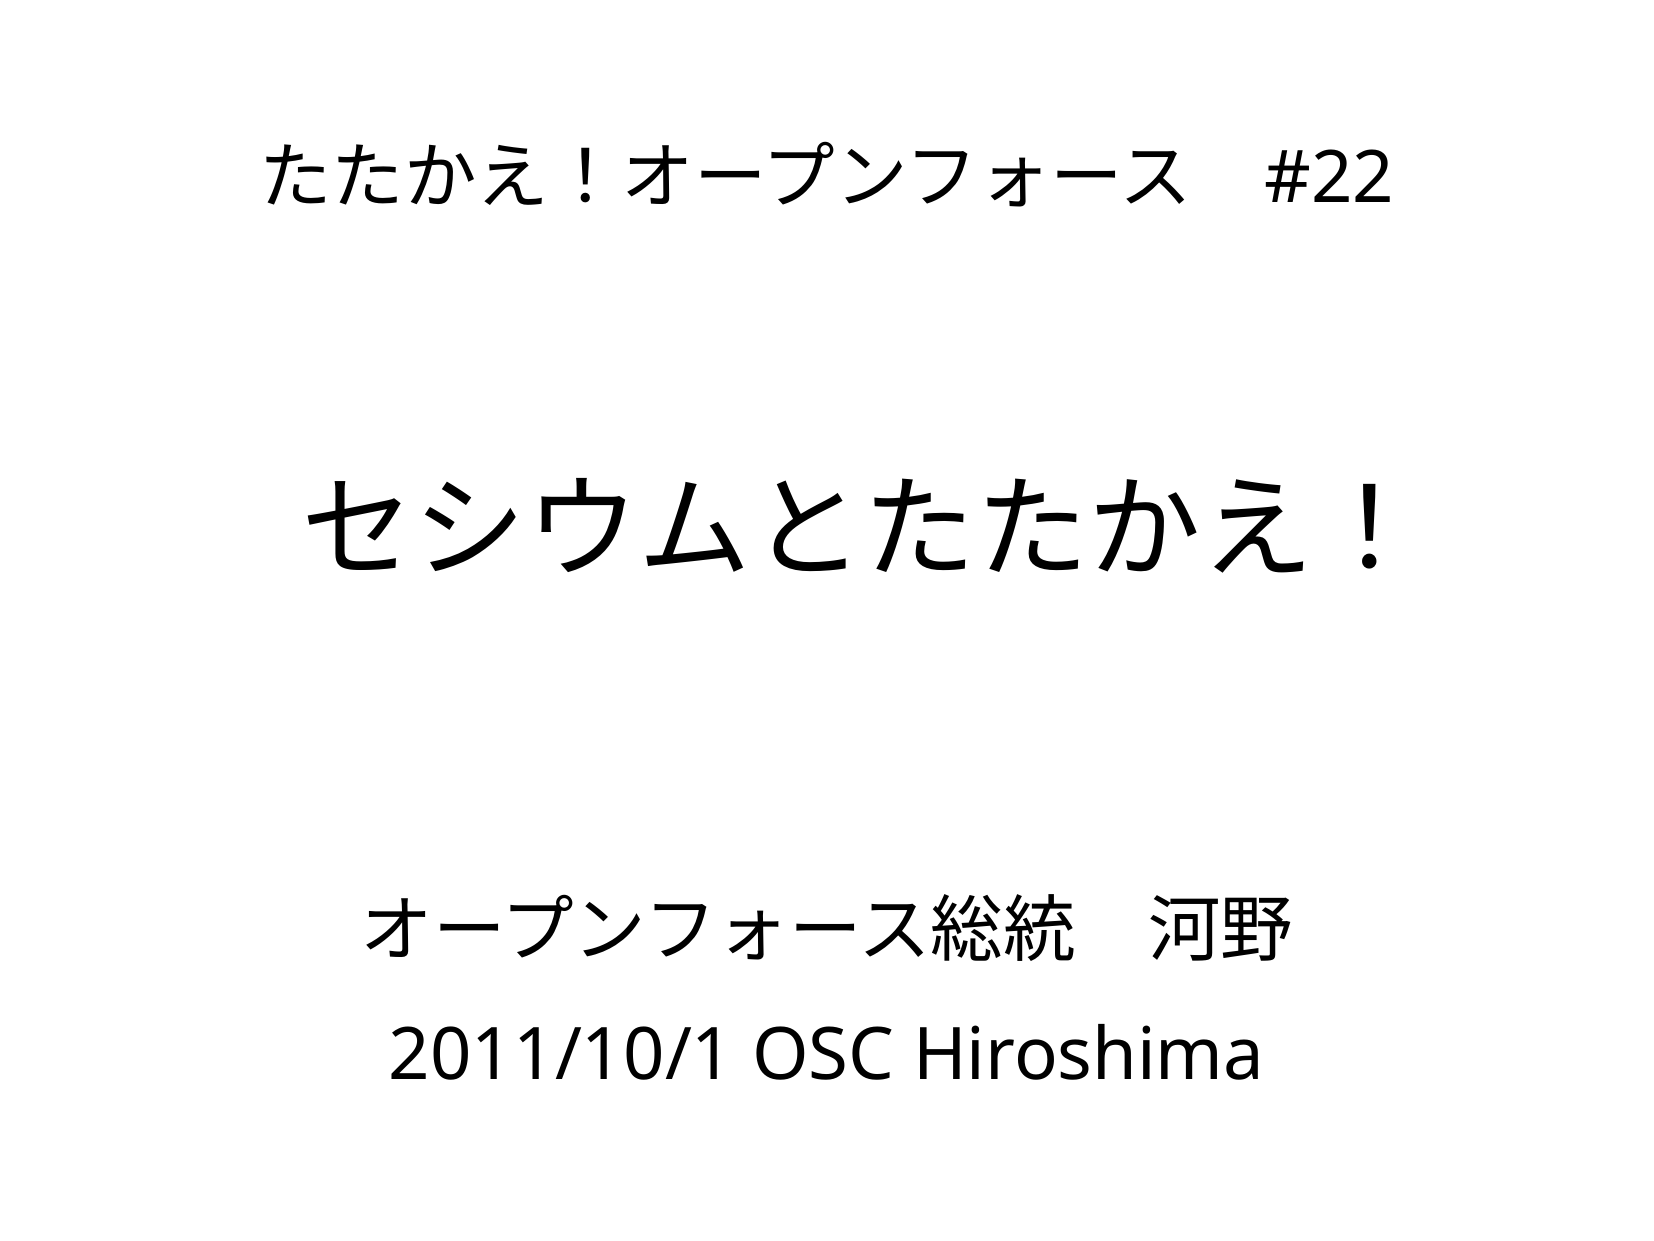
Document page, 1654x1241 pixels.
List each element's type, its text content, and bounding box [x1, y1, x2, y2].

list たたかえ！オープンフォース #22 オープンフォース総統 河野 2011/10/1 OSC Hiroshima [82, 118, 1571, 1109]
